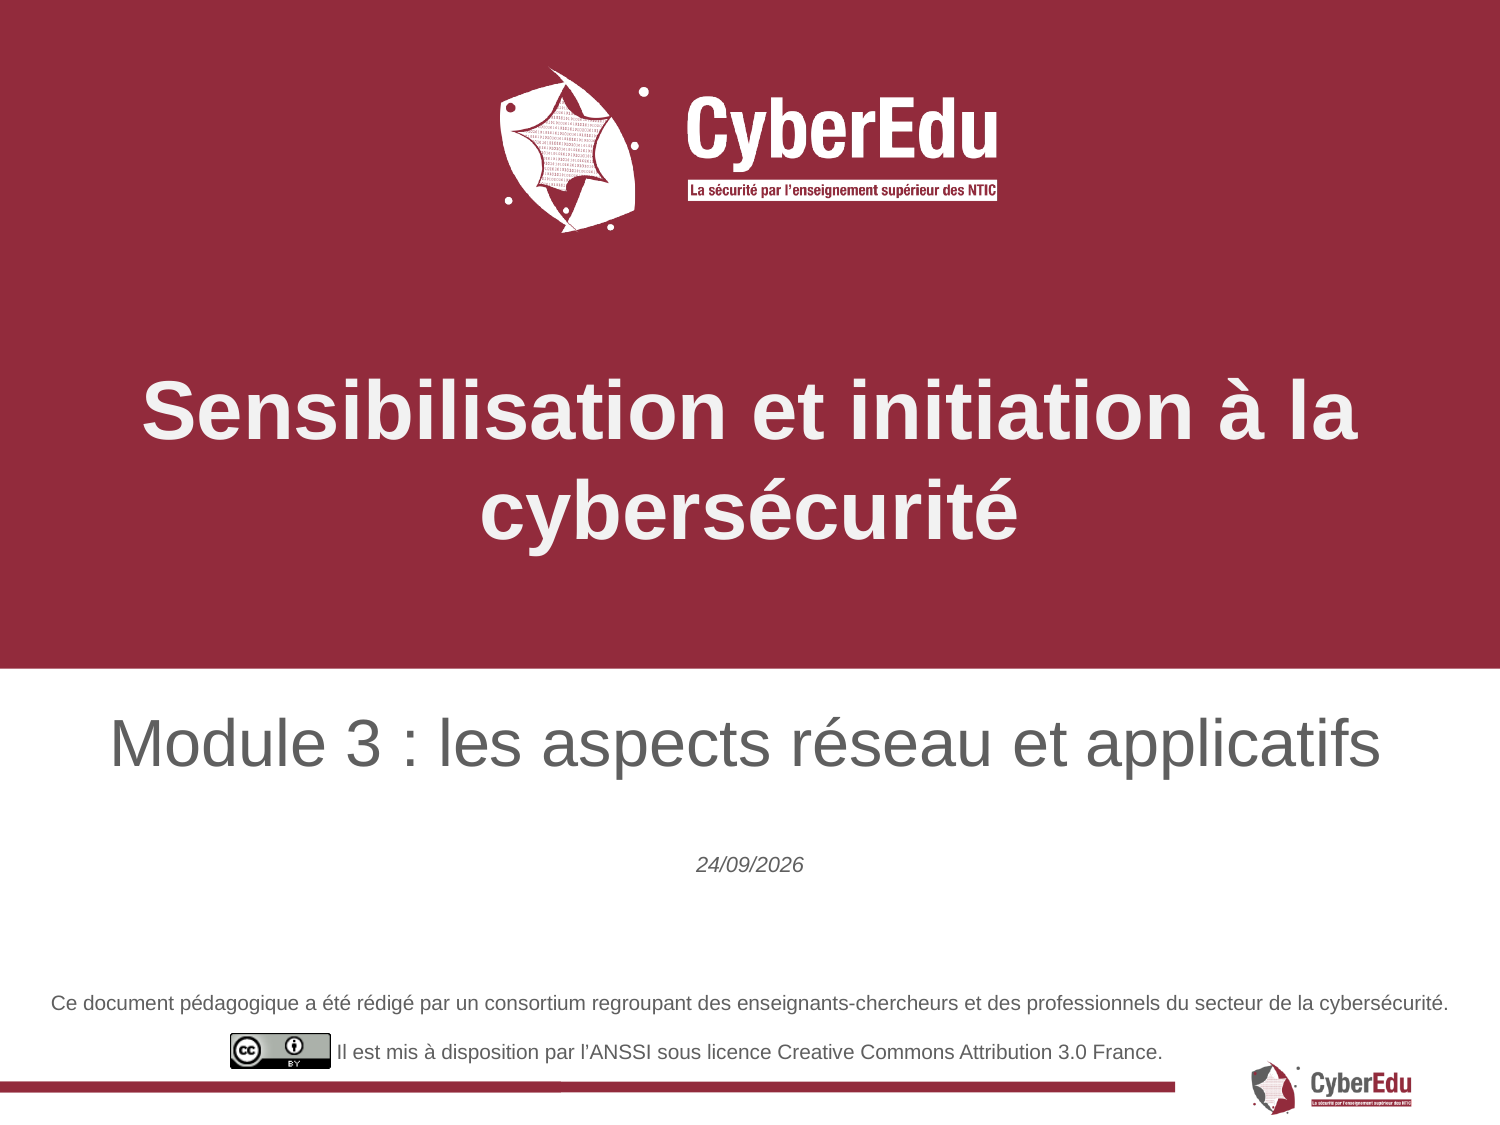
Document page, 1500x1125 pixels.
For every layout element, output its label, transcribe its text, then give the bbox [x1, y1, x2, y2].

picture [500, 66, 1000, 233]
title Sensibilisation et initiation à la cybersécurité [106, 290, 1394, 622]
picture [1246, 1060, 1412, 1115]
subtitle Module 3 : les aspects réseau et applicatifs [94, 692, 1406, 818]
picture [230, 1033, 331, 1069]
slide_number 15/11/2020 [592, 834, 908, 895]
